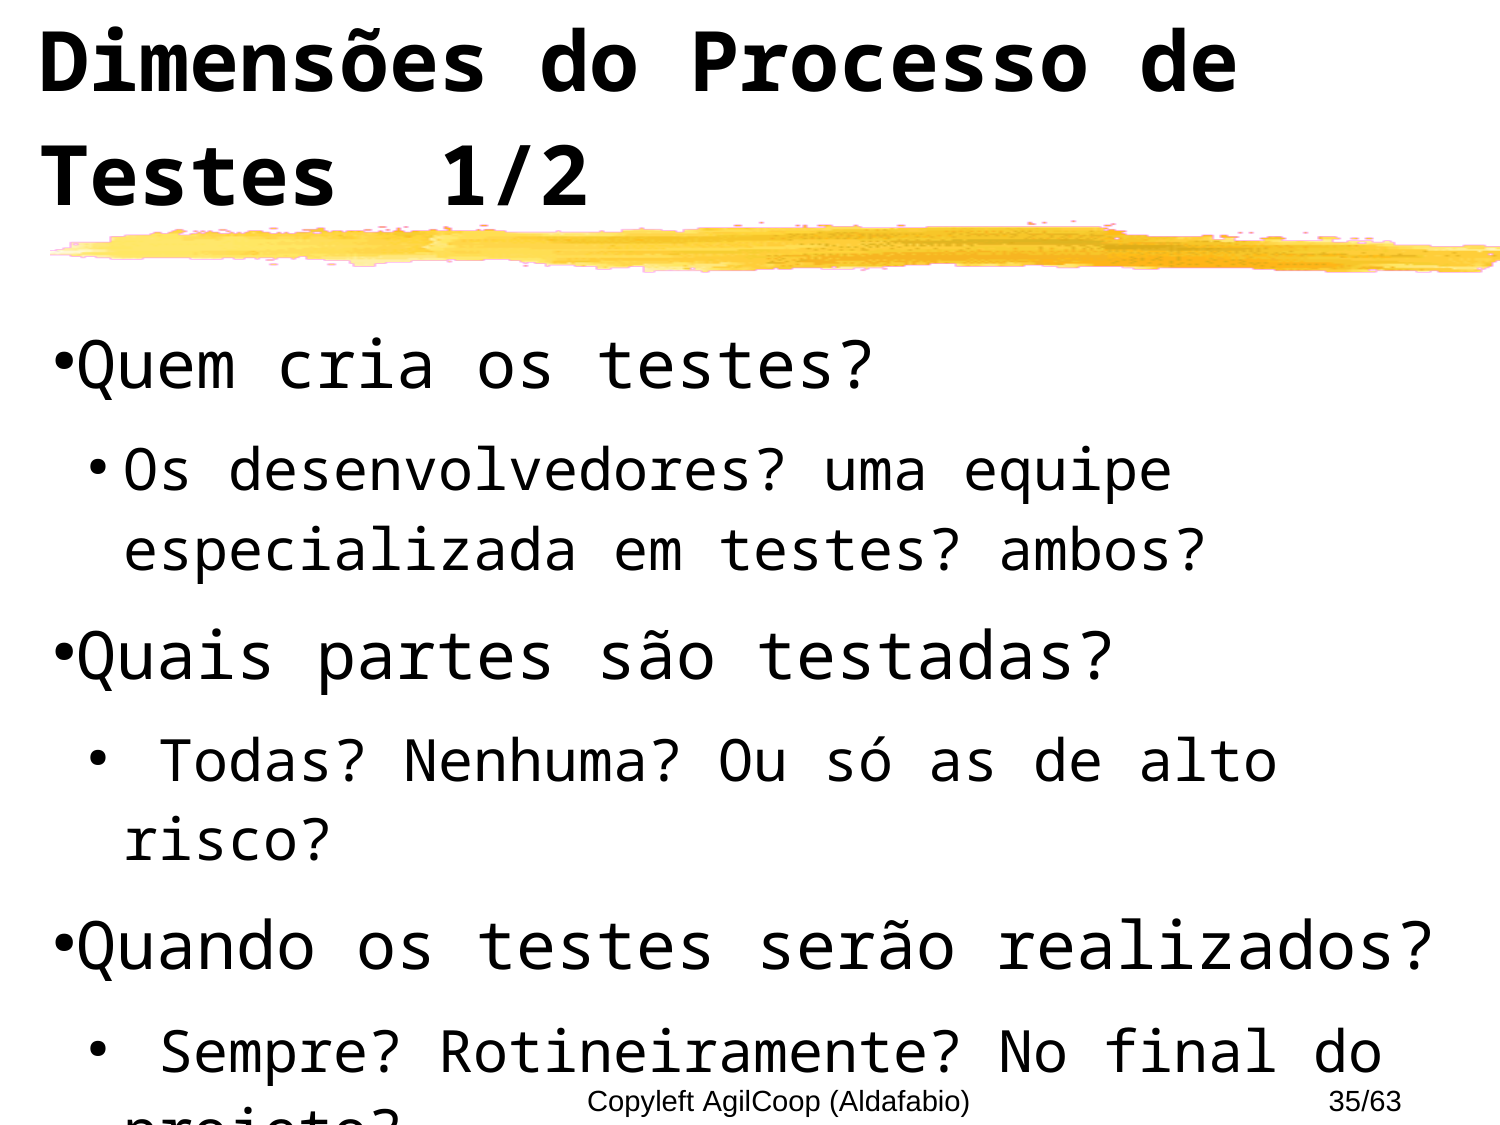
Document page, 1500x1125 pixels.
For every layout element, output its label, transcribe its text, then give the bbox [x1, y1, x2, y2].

picture [50, 215, 1500, 284]
title Dimensões do Processo de Testes 1/2 [24, 0, 1488, 238]
list Quem cria os testes? Os desenvolvedores? uma equipe especializada em testes? ambos? Quais partes são testadas? Todas? Nenhuma? Ou só as de alto risco? Quando os testes serão realizados? Sempre? Rotineiramente? No final do projeto? [37, 309, 1463, 994]
